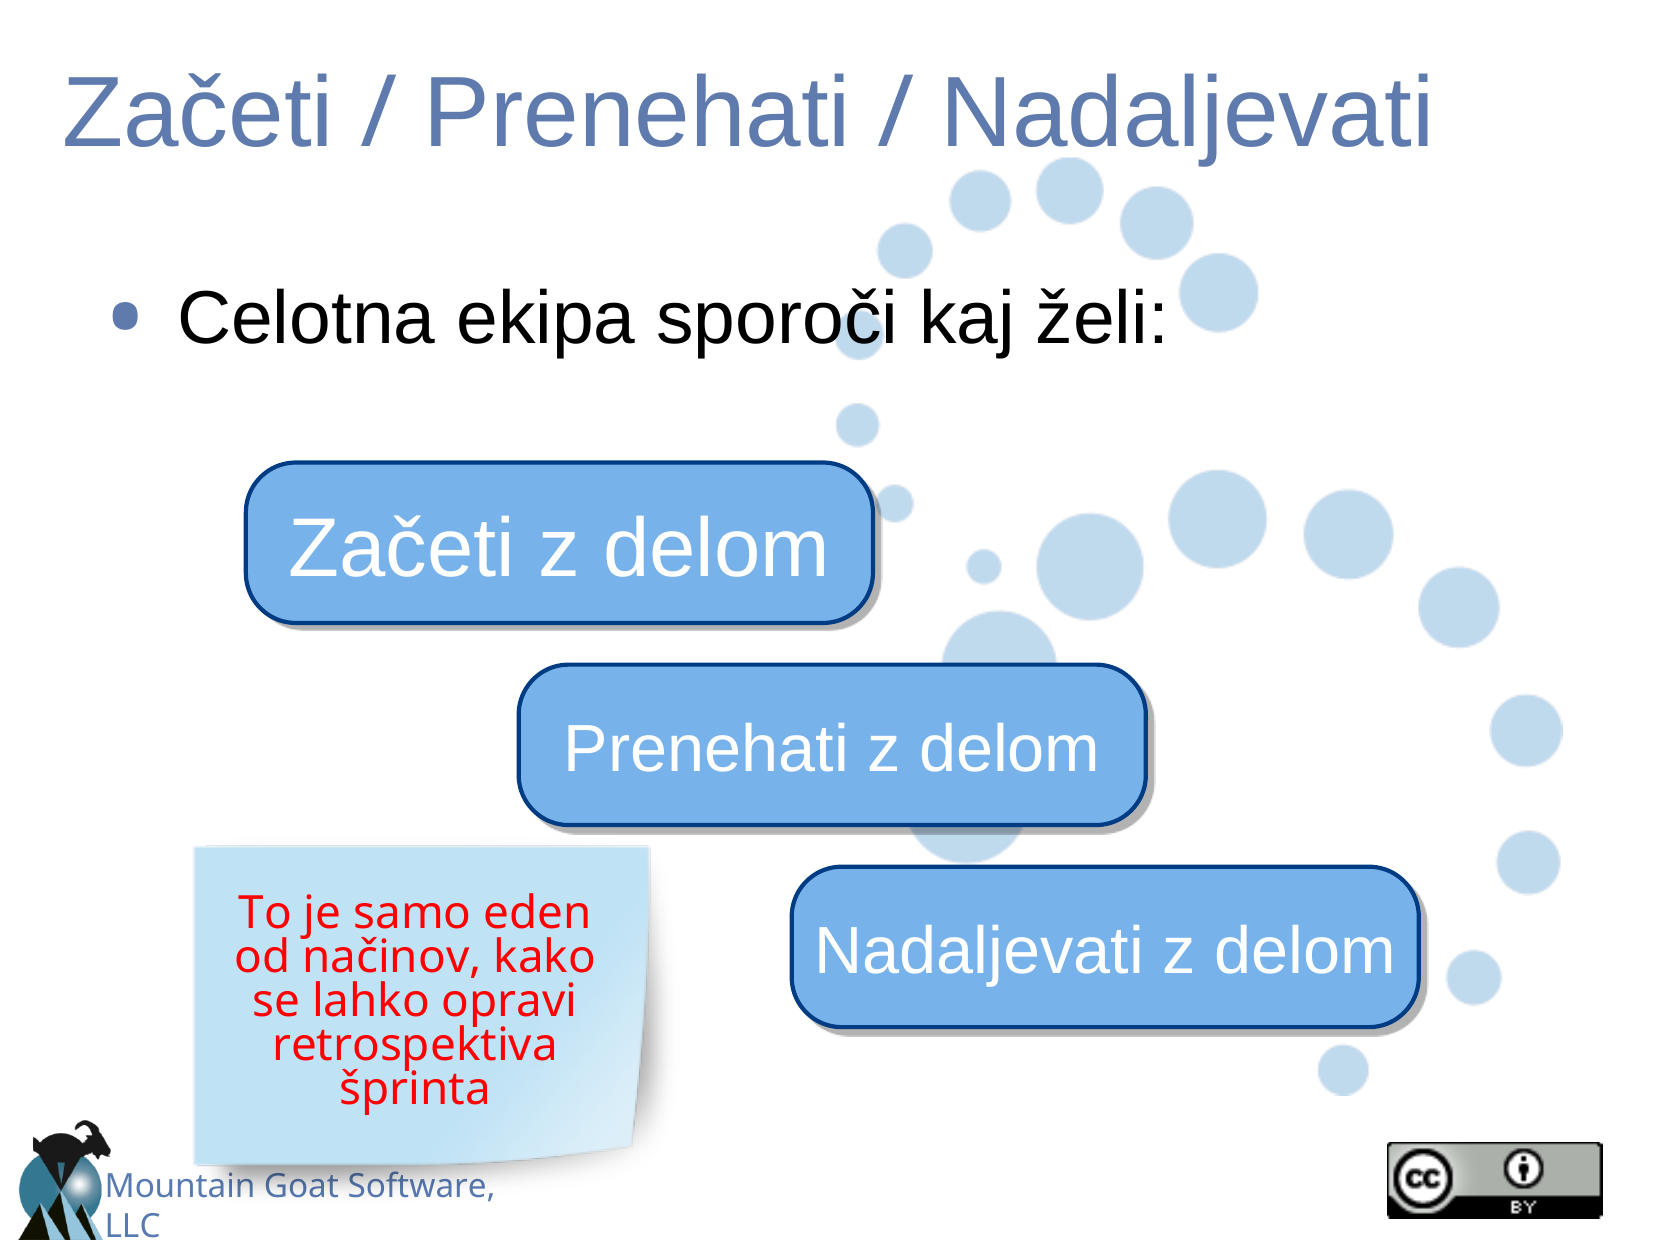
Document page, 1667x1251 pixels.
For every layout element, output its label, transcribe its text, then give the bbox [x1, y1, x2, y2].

text_box Nadaljevati z delom [791, 866, 1419, 1028]
text_box Začeti z delom [245, 462, 873, 623]
list Celotna ekipa sporoči kaj želi: [56, 262, 1609, 492]
text_box Prenehati z delom [518, 664, 1146, 826]
picture [183, 828, 692, 1213]
picture [1387, 1142, 1603, 1219]
picture [18, 1120, 111, 1240]
text_box To je samo eden od načinov, kako se lahko opravi retrospektiva šprinta [209, 865, 621, 1141]
title Začeti / Prenehati / Nadaljevati [56, 18, 1609, 194]
picture [835, 194, 1563, 262]
picture [835, 492, 1563, 1096]
